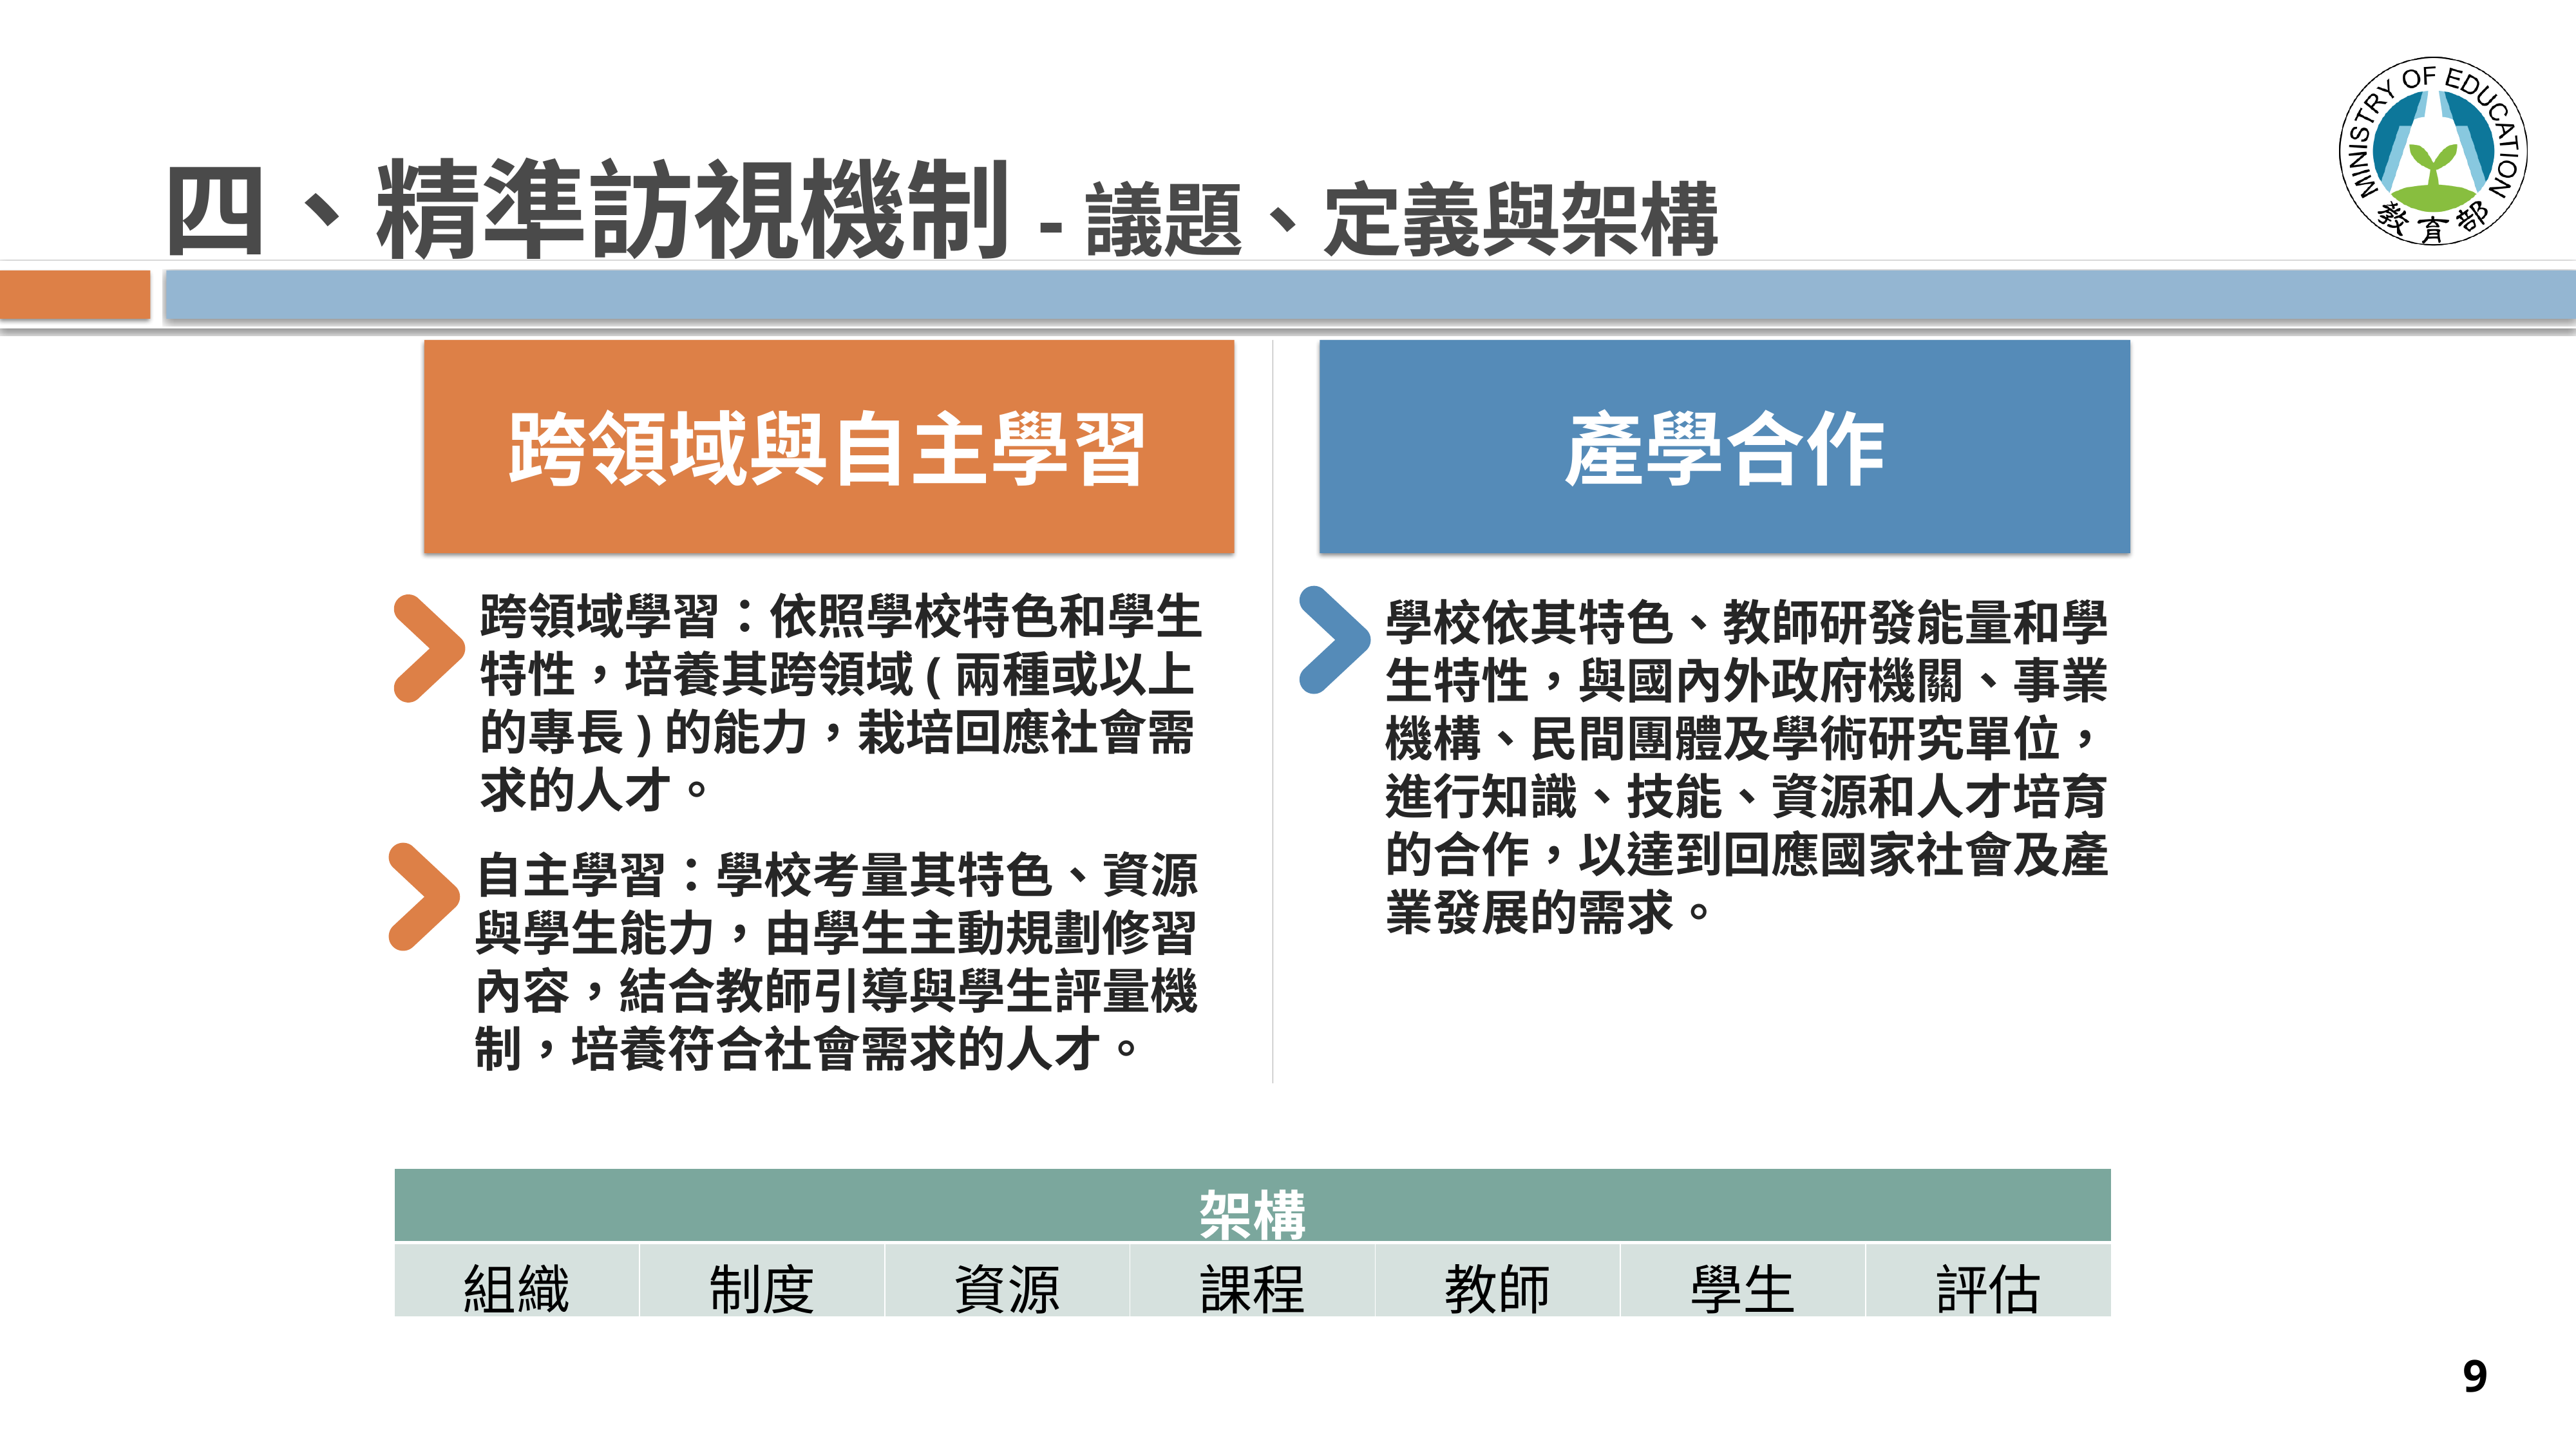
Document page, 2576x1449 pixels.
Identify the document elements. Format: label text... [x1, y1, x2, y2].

table_cell 學生 [1621, 1244, 1865, 1316]
table_header 架構 [395, 1169, 2111, 1241]
table_cell 課程 [1130, 1244, 1375, 1316]
text_box 跨領域學習：依照學校特色和學生特性，培養其跨領域(兩種或以上的專長)的能力，栽培回應社會需求的人才。 [469, 580, 1235, 880]
text_box [1299, 585, 1371, 694]
picture [2339, 57, 2528, 247]
table_cell 教師 [1376, 1244, 1620, 1316]
table_cell 制度 [640, 1244, 884, 1316]
title 四、精準訪視機制-議題、定義與架構 [138, 130, 2350, 305]
table_cell 資源 [886, 1244, 1130, 1316]
text_box [388, 842, 460, 951]
table_cell 評估 [1866, 1244, 2111, 1316]
slide_number <編號> [2409, 1336, 2542, 1419]
text_box [393, 594, 466, 703]
text_box 自主學習：學校考量其特色、資源與學生能力，由學生主動規劃修習內容，結合教師引導與學生評量機制，培養符合社會需求的人才。 [464, 839, 1217, 1081]
table_cell 組織 [395, 1244, 639, 1316]
text_box 產學合作 [1320, 339, 2130, 553]
text_box 跨領域與自主學習 [424, 339, 1235, 553]
text_box 學校依其特色、教師研發能量和學生特性，與國內外政府機關、事業機構、民間團體及學術研究單位，進行知識、技能、資源和人才培育的合作，以達到回應國家社會及產業發展的需求。 [1375, 587, 2130, 945]
